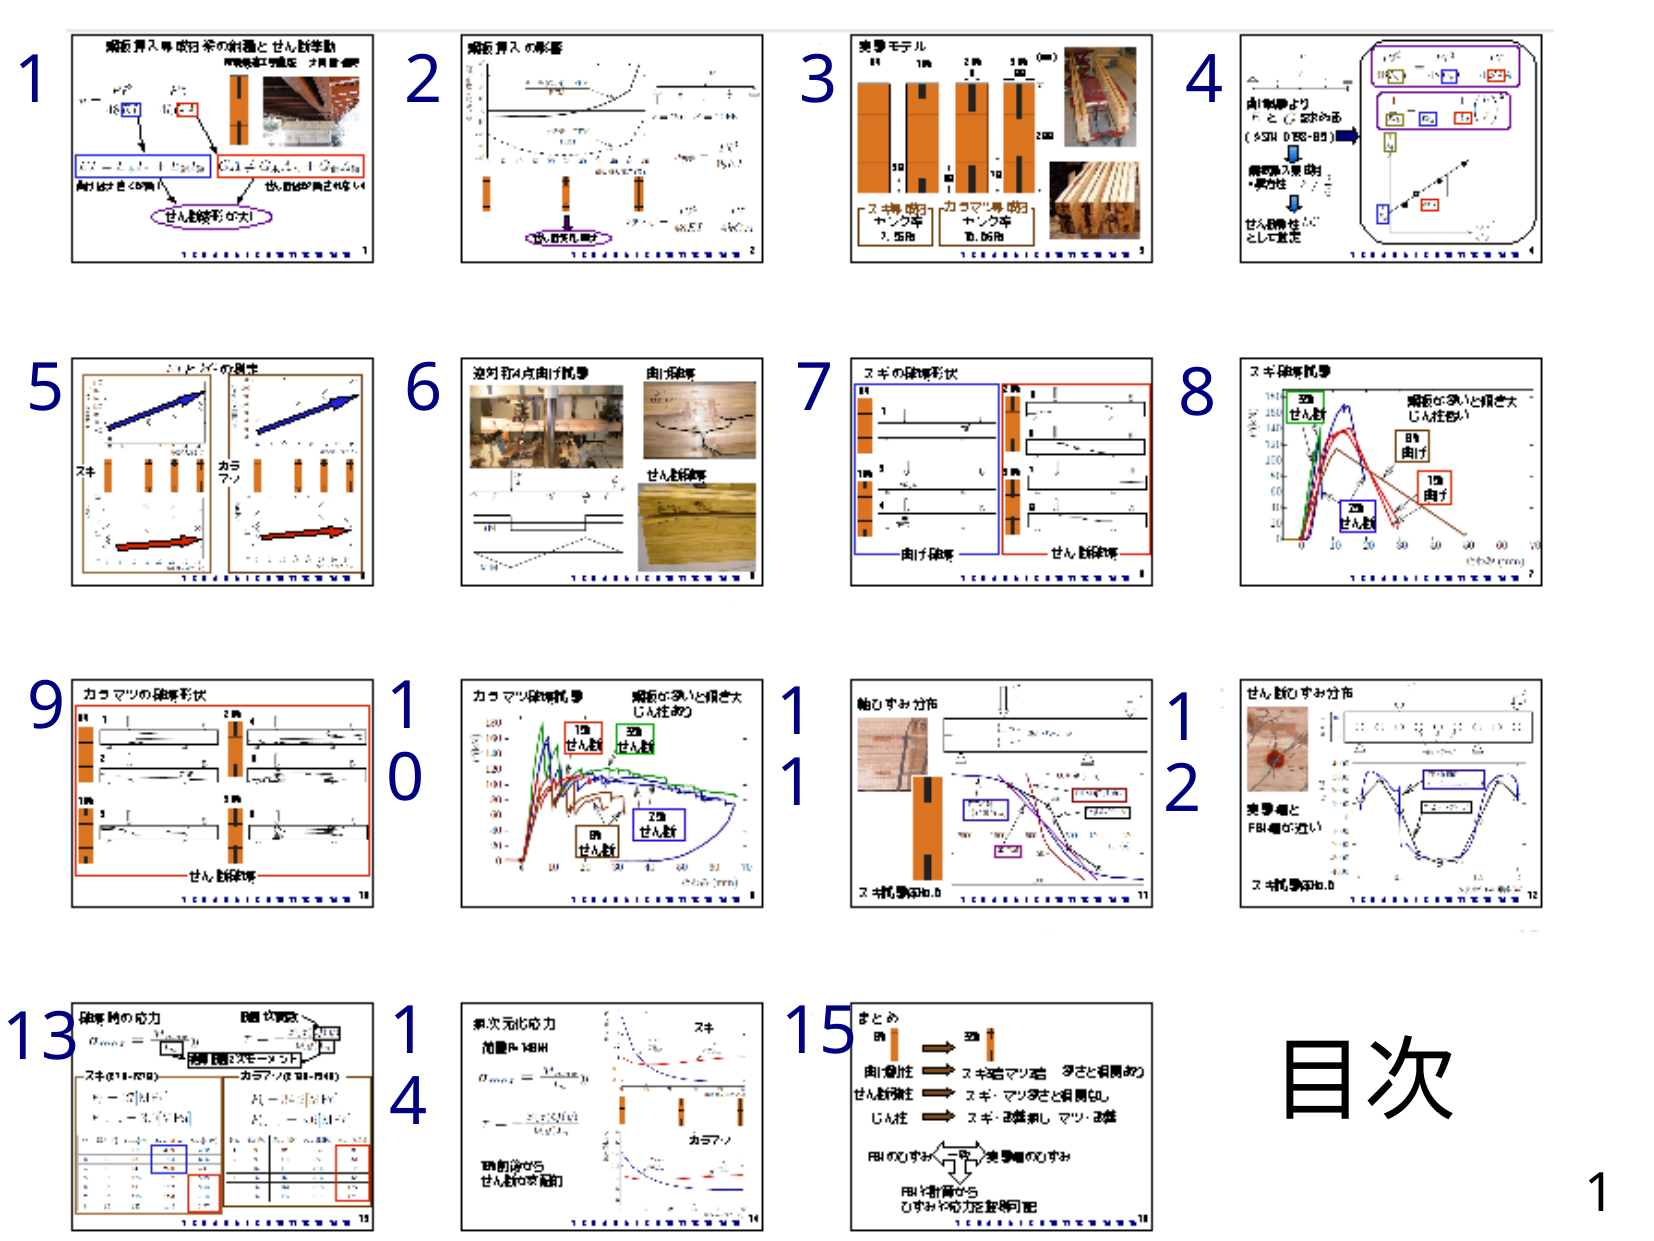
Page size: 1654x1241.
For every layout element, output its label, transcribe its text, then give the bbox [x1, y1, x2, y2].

text_box 8 [1175, 342, 1228, 431]
text_box 15 [778, 980, 863, 1069]
text_box 7 [792, 336, 845, 426]
text_box 6 [401, 336, 454, 426]
text_box 目次 [1269, 1003, 1506, 1152]
text_box 2 [401, 29, 455, 118]
text_box 13 [0, 986, 89, 1075]
text_box 14 [386, 980, 455, 1069]
text_box 3 [796, 29, 845, 118]
text_box 9 [24, 655, 77, 744]
text_box 10 [383, 655, 461, 745]
text_box 1 [11, 29, 65, 118]
text_box 4 [1182, 29, 1235, 119]
text_box 11 [773, 661, 851, 750]
text_box 12 [1160, 667, 1223, 756]
text_box 5 [23, 336, 54, 426]
picture [66, 29, 1554, 1241]
text_box 16 [1581, 1151, 1642, 1225]
